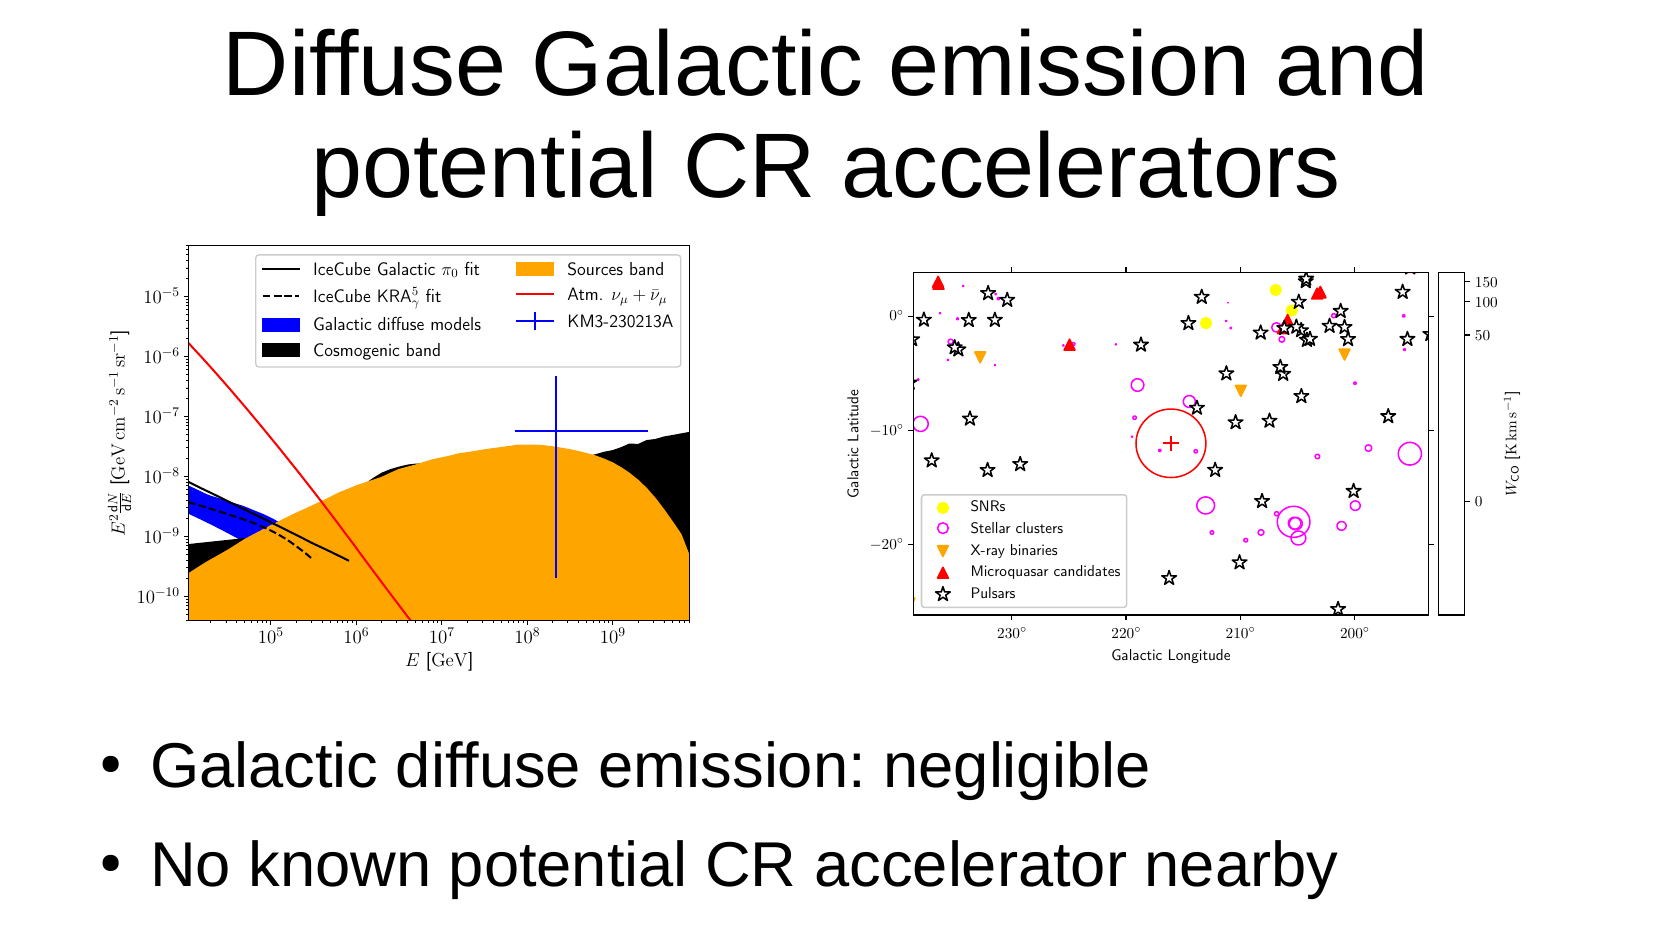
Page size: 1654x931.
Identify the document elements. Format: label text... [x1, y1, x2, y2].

title Diffuse Galactic emission and potential CR accelerators [82, 12, 1571, 218]
list Galactic diffuse emission: negligible No known potential CR accelerator nearby [82, 730, 1571, 901]
picture [830, 203, 1537, 733]
picture [87, 225, 711, 692]
